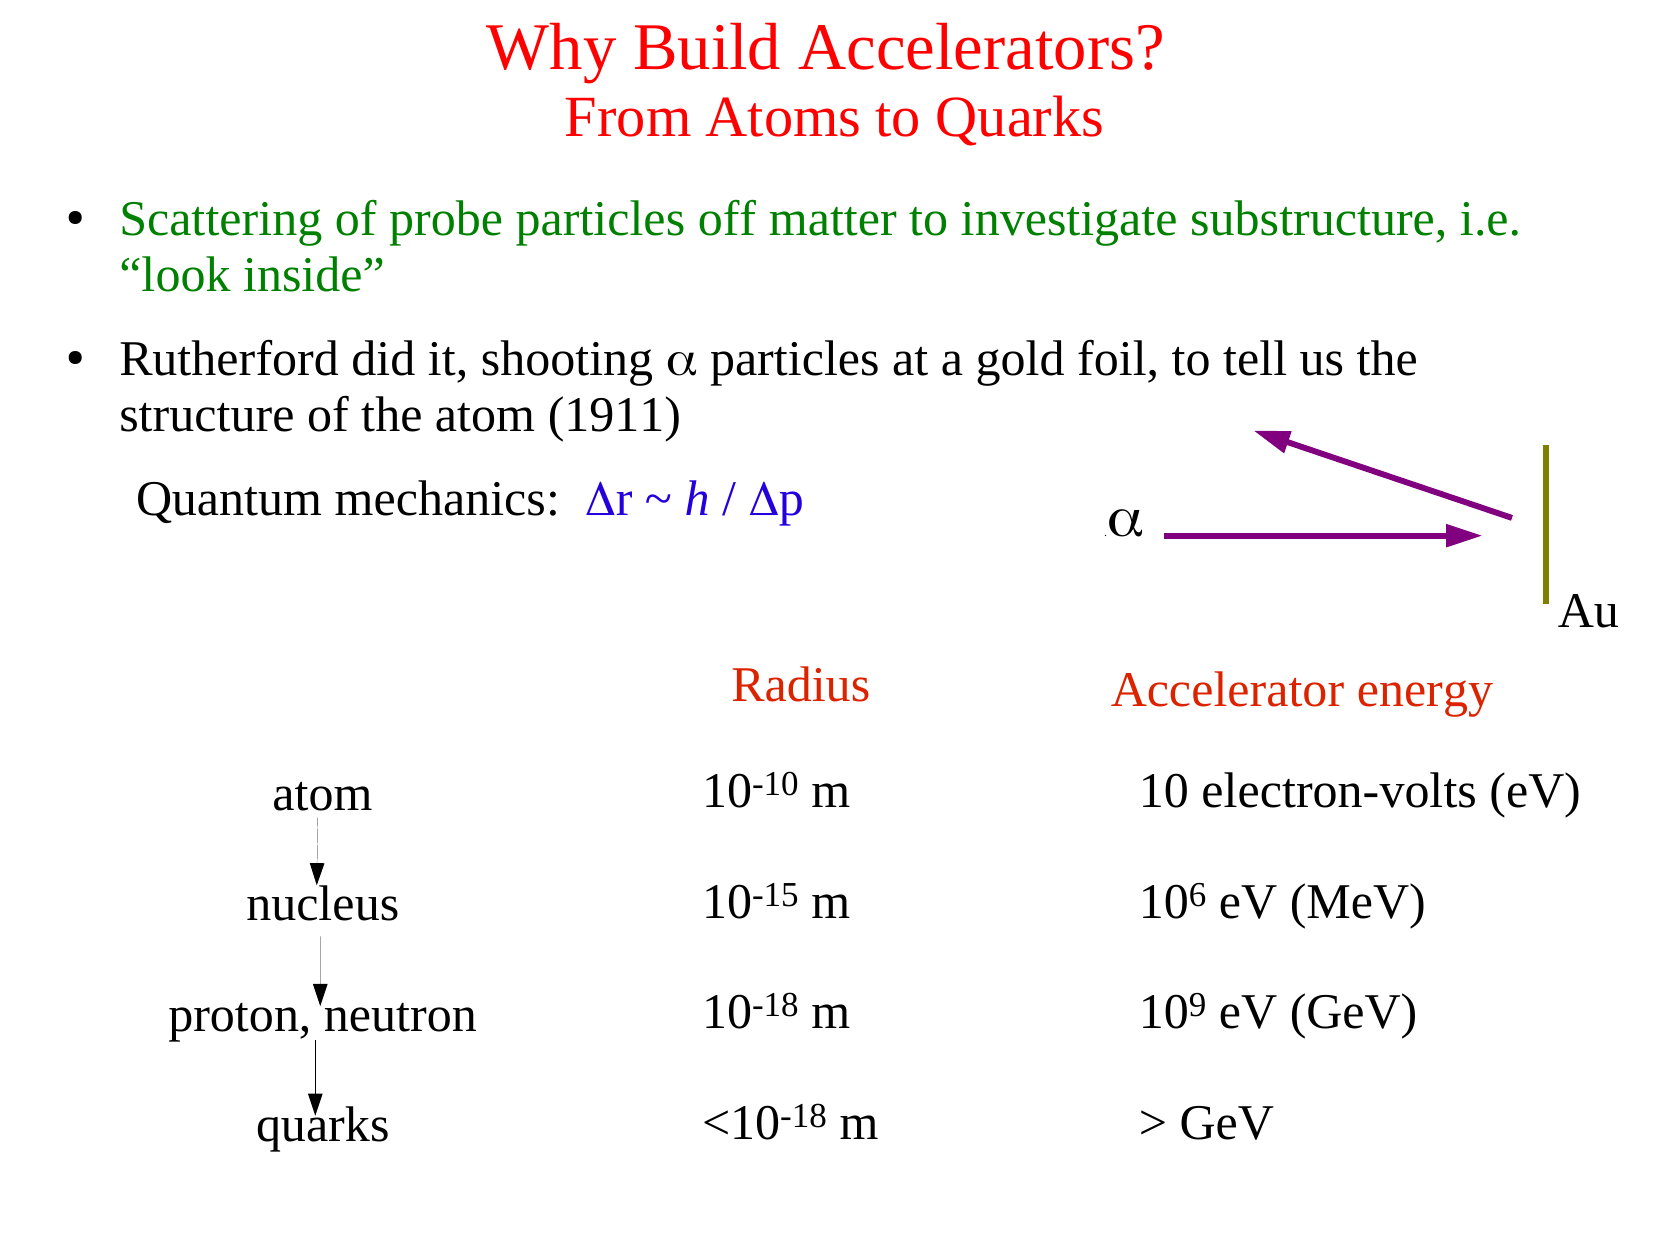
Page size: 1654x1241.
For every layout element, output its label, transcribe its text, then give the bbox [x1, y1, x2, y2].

text_box Radius [731, 657, 871, 713]
title Why Build Accelerators? From Atoms to Quarks [128, 0, 1541, 166]
text_box 10 electron-volts (eV) 106 eV (MeV) 109 eV (GeV) > GeV [1138, 763, 1581, 1186]
list Scattering of probe particles off matter to investigate substructure, i.e. “look inside” Rutherford did it, shooting a particles at a gold foil, to tell us the structure of the atom (1911) Quantum mechanics: Δr ~ h / Δp [48, 191, 1582, 973]
text_box Accelerator energy [1110, 662, 1493, 718]
text_box 10-10 m 10-15 m 10-18 m <10-18 m [701, 763, 879, 1188]
text_box atom nucleus proton, neutron quarks [168, 765, 477, 1241]
text_box Au [1557, 583, 1620, 639]
text_box .α [1104, 496, 1145, 573]
